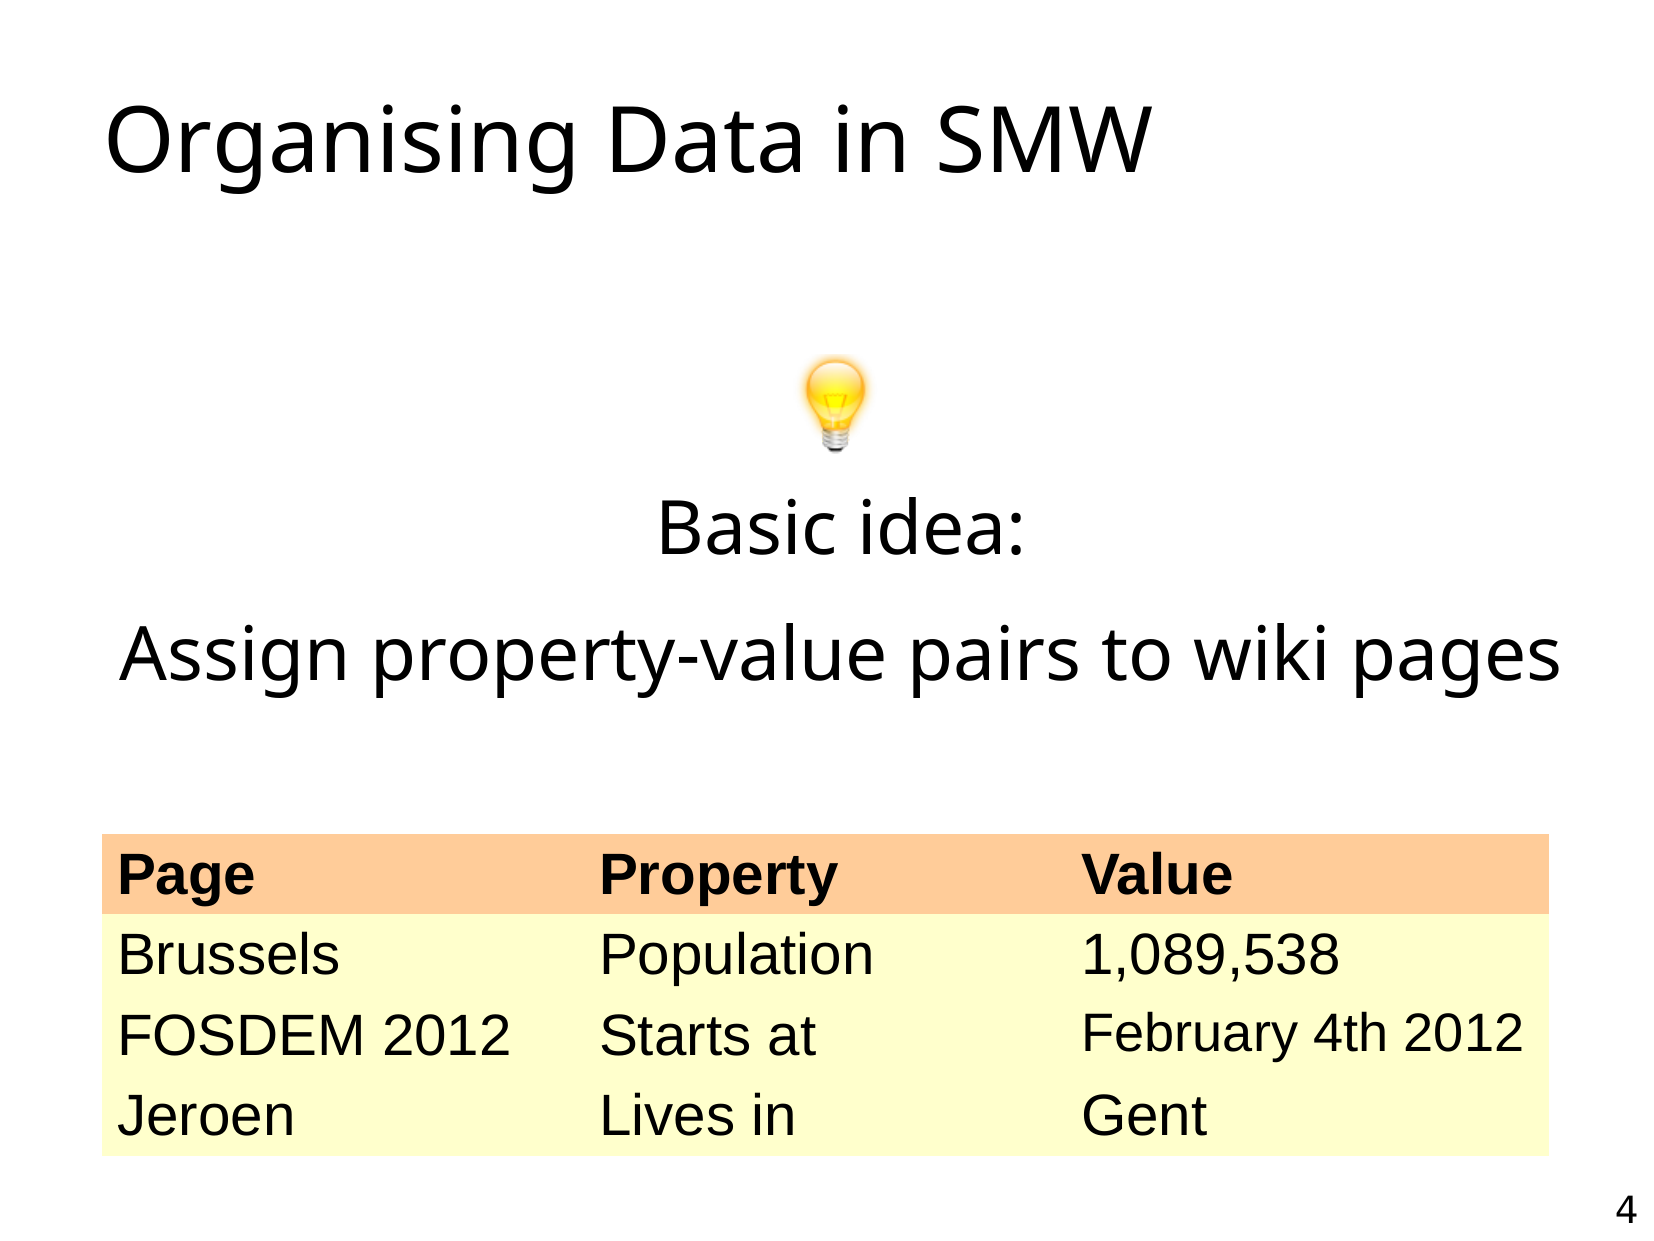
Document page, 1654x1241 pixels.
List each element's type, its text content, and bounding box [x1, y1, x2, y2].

table_cell Brussels [102, 914, 584, 995]
table_cell FOSDEM 2012 [102, 995, 584, 1075]
text_box 4 [1535, 1181, 1654, 1241]
text_box Organising Data in SMW [88, 67, 1595, 189]
table_cell Population [584, 914, 1066, 995]
table_header Page [102, 834, 584, 914]
table_cell Starts at [584, 995, 1066, 1075]
table_cell Gent [1066, 1075, 1549, 1156]
table_cell February 4th 2012 [1066, 995, 1549, 1075]
table_cell 1,089,538 [1066, 914, 1549, 995]
table_cell Jeroen [102, 1075, 584, 1156]
picture [785, 354, 886, 455]
table_header Value [1066, 834, 1549, 914]
text_box Basic idea: Assign property-value pairs to wiki pages [59, 466, 1625, 767]
table_cell Lives in [584, 1075, 1066, 1156]
table_header Property [584, 834, 1066, 914]
